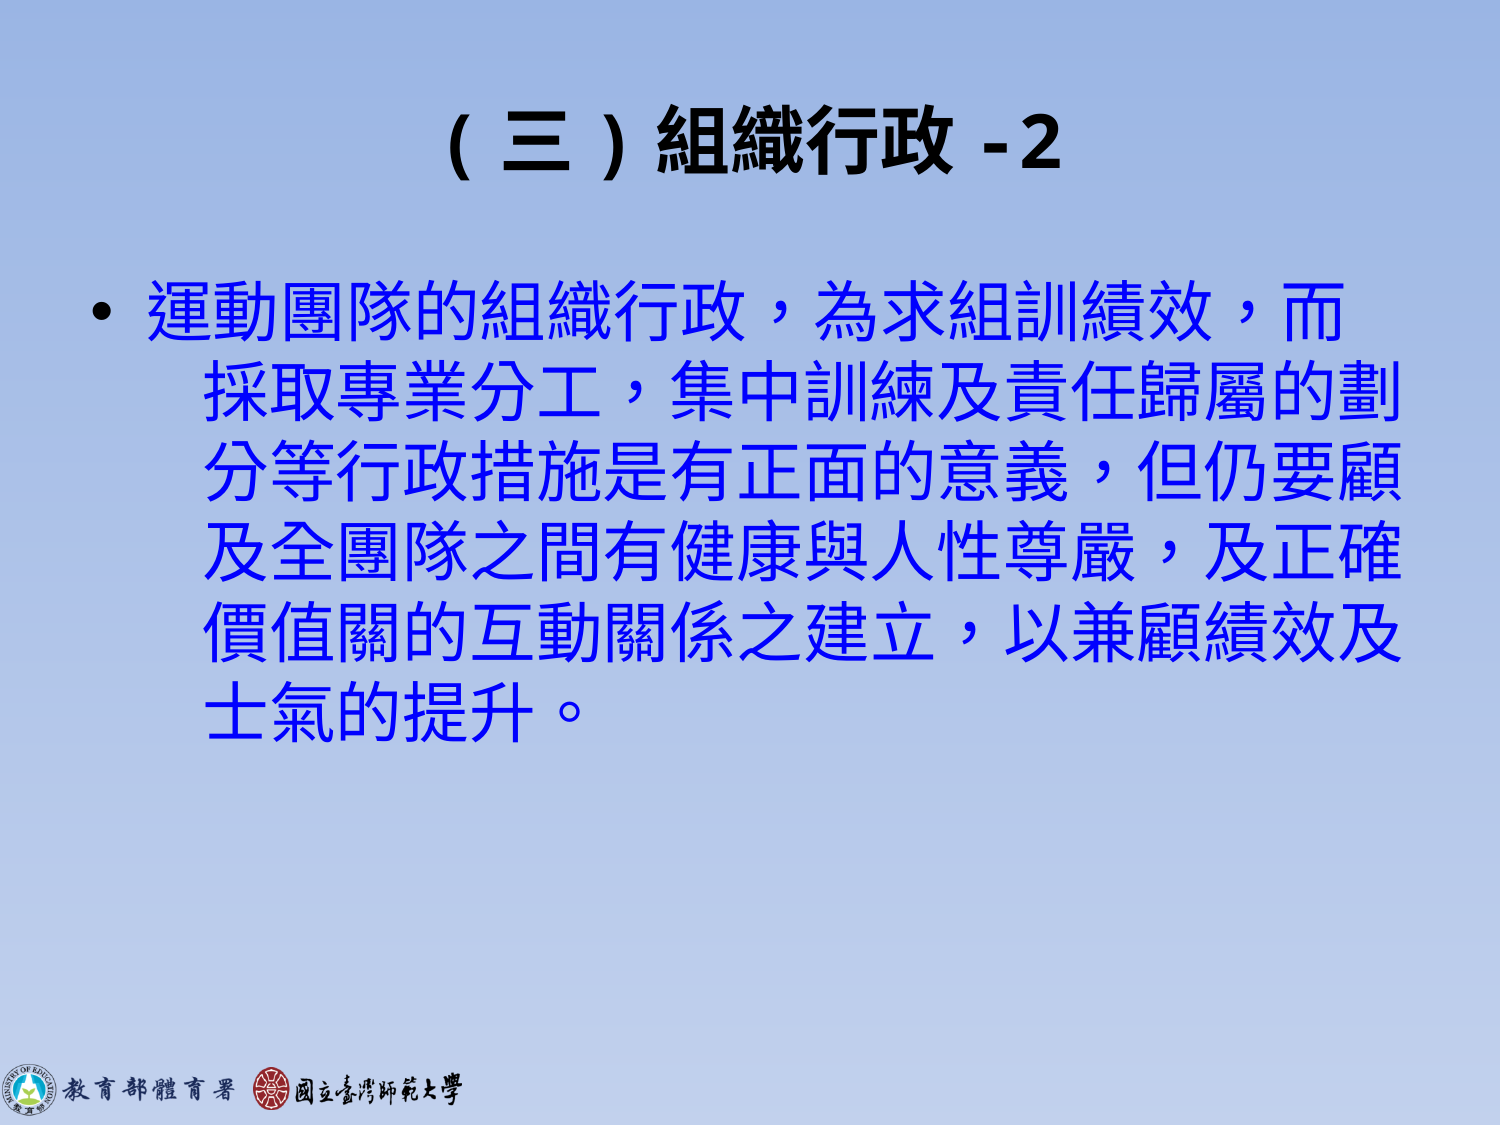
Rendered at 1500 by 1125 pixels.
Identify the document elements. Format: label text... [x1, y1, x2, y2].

list 運動團隊的組織行政，為求組訓績效，而採取專業分工，集中訓練及責任歸屬的劃分等行政措施是有正面的意義，但仍要顧及全團隊之間有健康與人性尊嚴，及正確價值關的互動關係之建立，以兼顧績效及士氣的提升。 [75, 262, 1426, 1005]
title (三)組織行政-2 [75, 45, 1426, 233]
